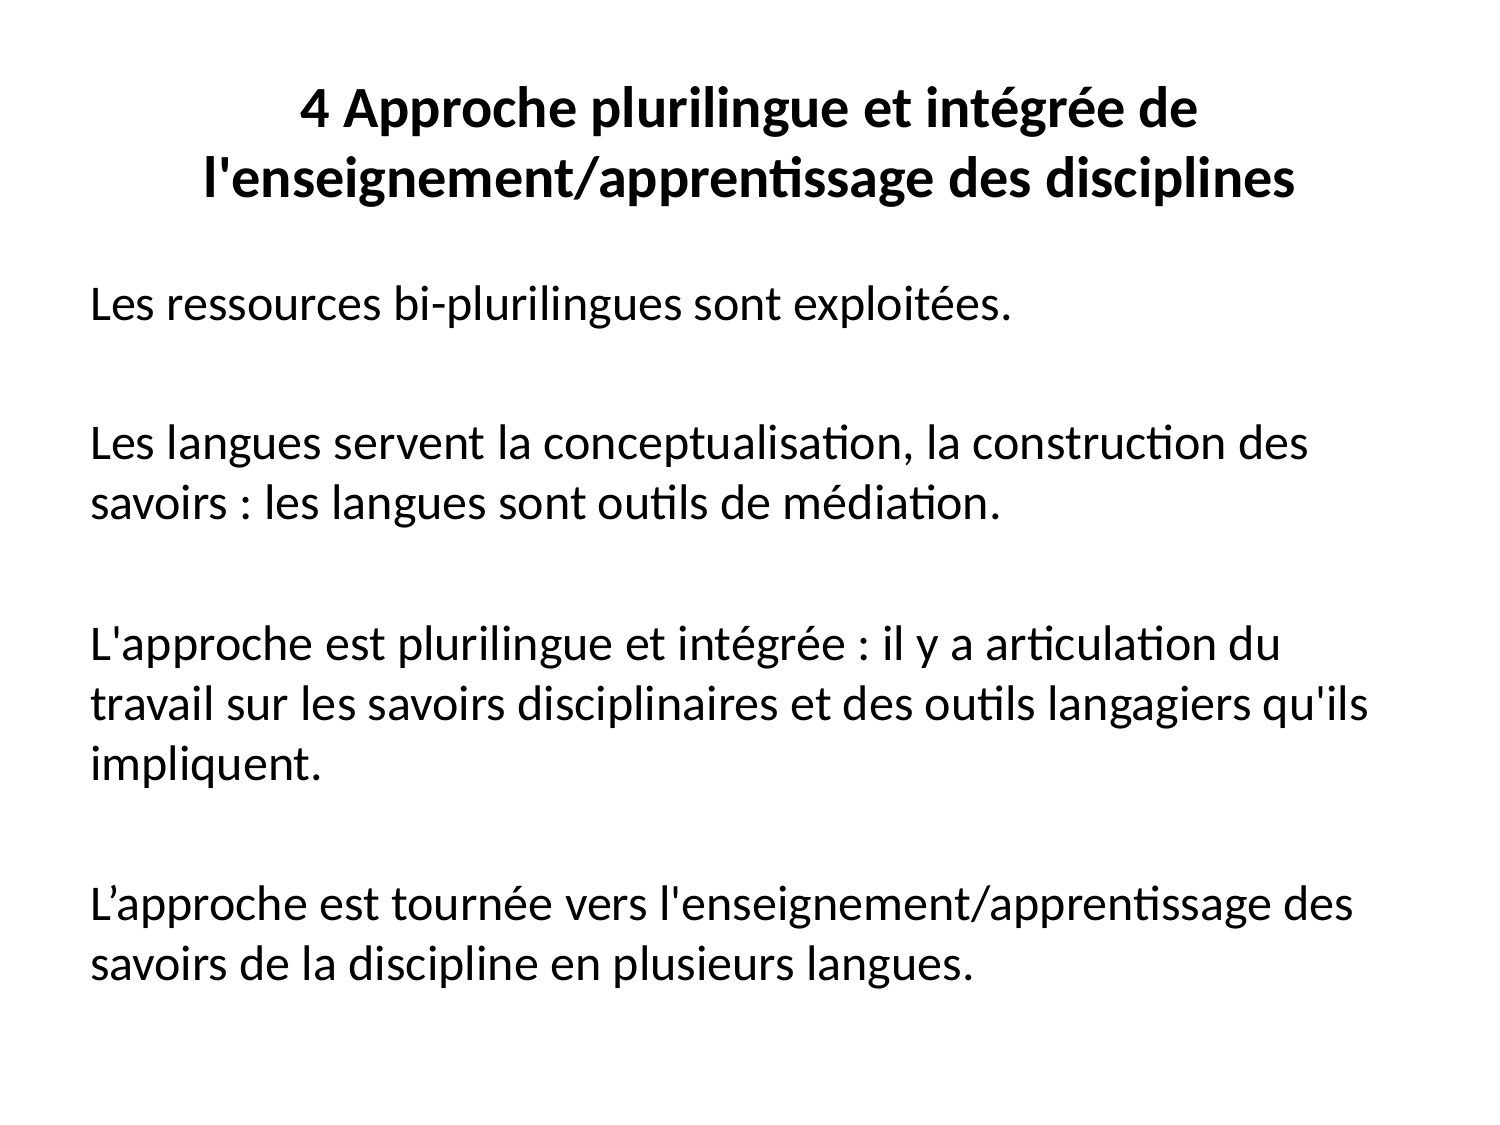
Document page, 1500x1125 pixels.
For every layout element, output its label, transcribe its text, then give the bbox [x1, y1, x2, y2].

title 4 Approche plurilingue et intégrée de l'enseignement/apprentissage des disciplines [75, 45, 1425, 233]
list Les ressources bi-plurilingues sont exploitées. Les langues servent la conceptualisation, la construction des savoirs : les langues sont outils de médiation. L'approche est plurilingue et intégrée : il y a articulation du travail sur les savoirs disciplinaires et des outils langagiers qu'ils impliquent. L’approche est tournée vers l'enseignement/apprentissage des savoirs de la discipline en plusieurs langues. [75, 262, 1425, 1005]
